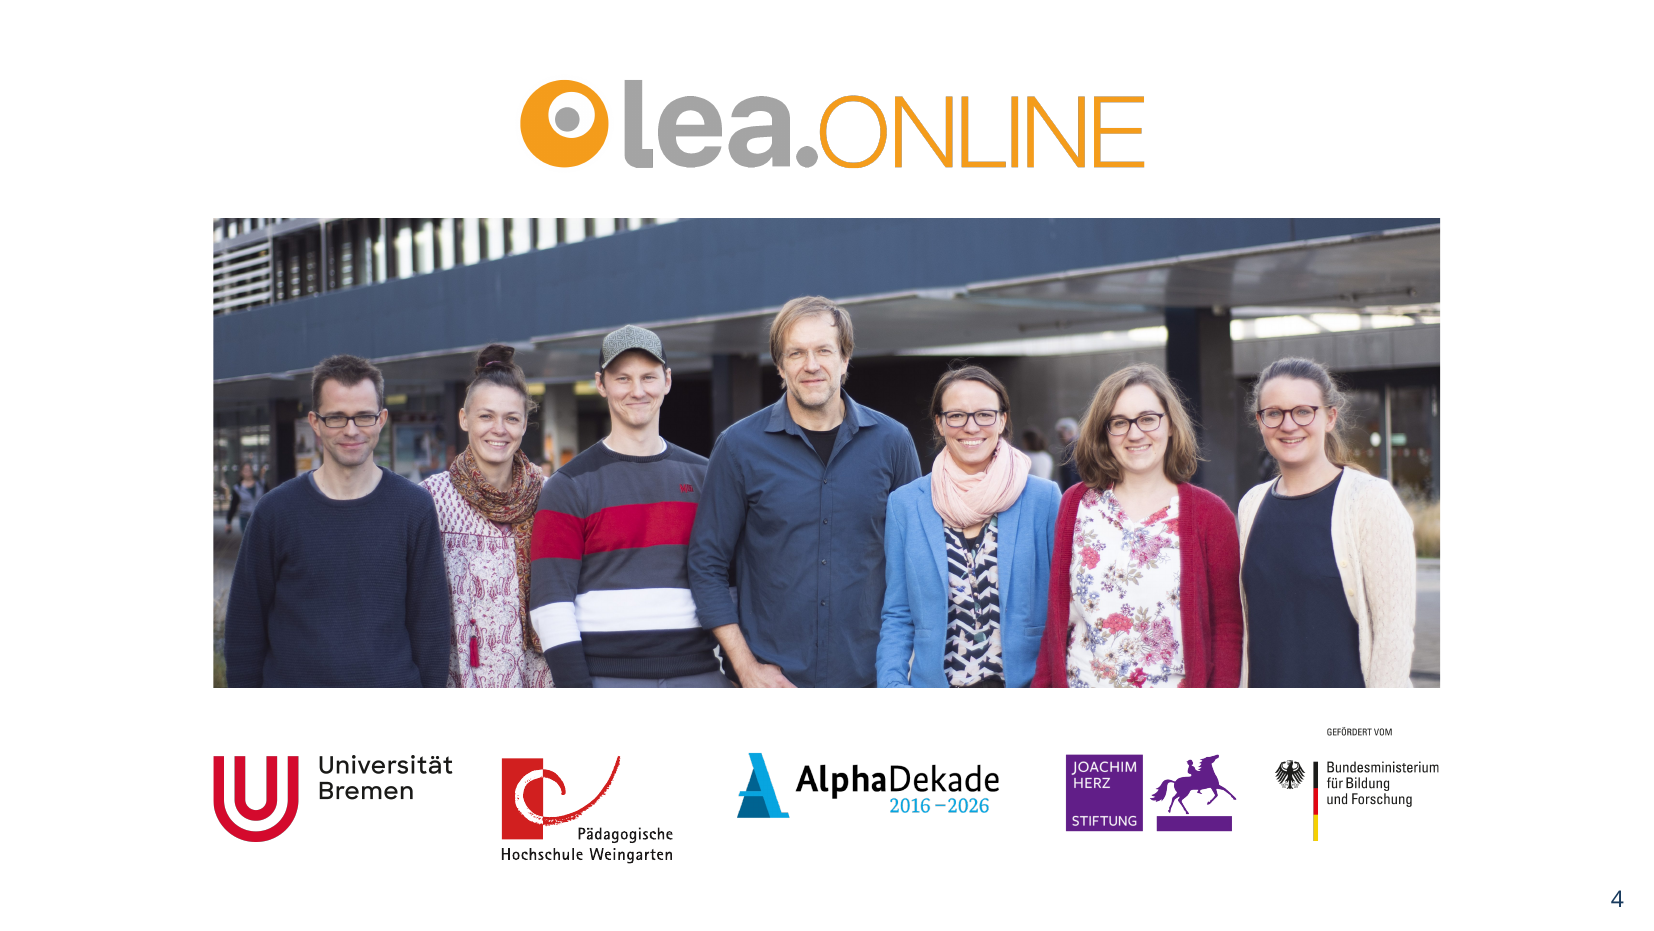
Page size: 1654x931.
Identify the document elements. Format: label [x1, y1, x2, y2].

picture [725, 696, 1010, 875]
picture [502, 70, 1152, 178]
picture [1062, 734, 1241, 845]
picture [213, 755, 453, 842]
picture [213, 218, 1441, 688]
picture [501, 755, 673, 864]
picture [1269, 726, 1460, 845]
